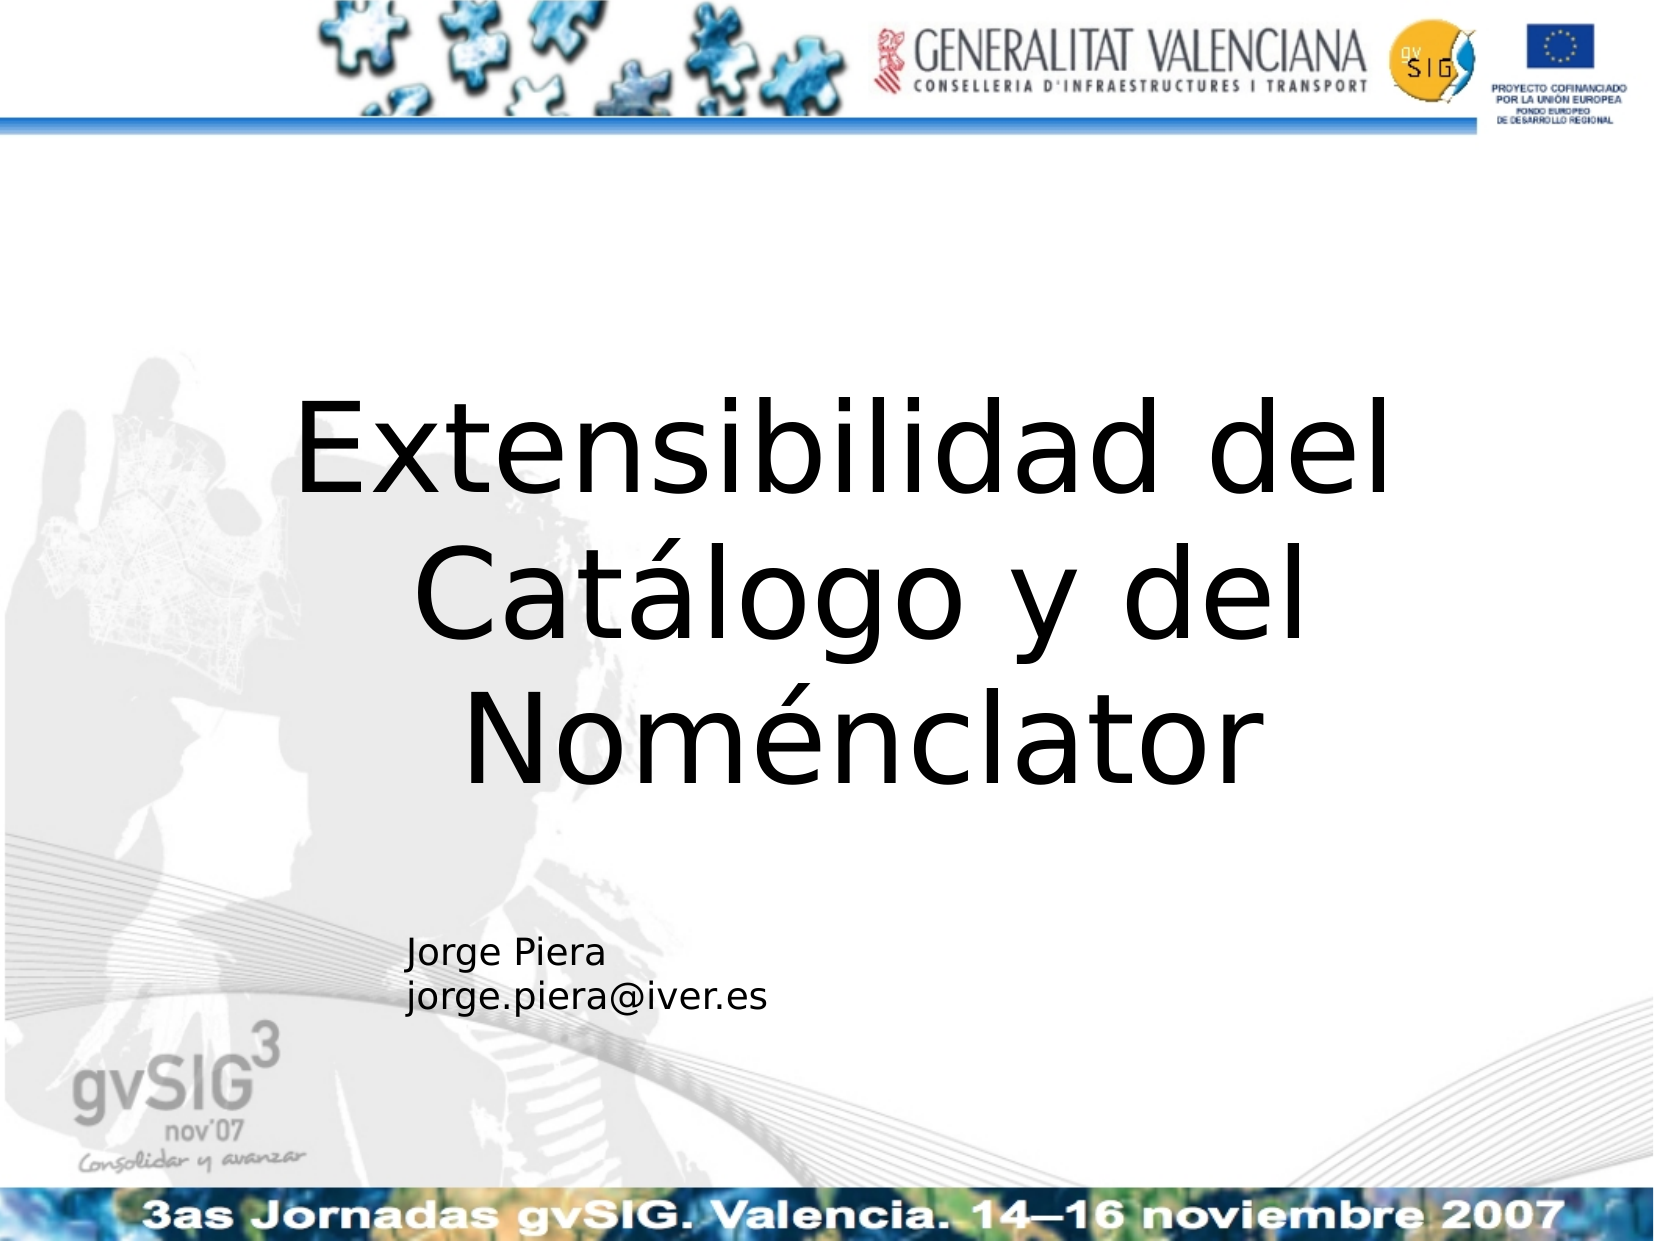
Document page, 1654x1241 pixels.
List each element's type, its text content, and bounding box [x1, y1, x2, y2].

text_box Jorge Piera jorge.piera@iver.es [355, 923, 784, 1026]
subtitle Extensibilidad del Catálogo y del Noménclator [82, 290, 1571, 901]
picture [0, 0, 1654, 1241]
